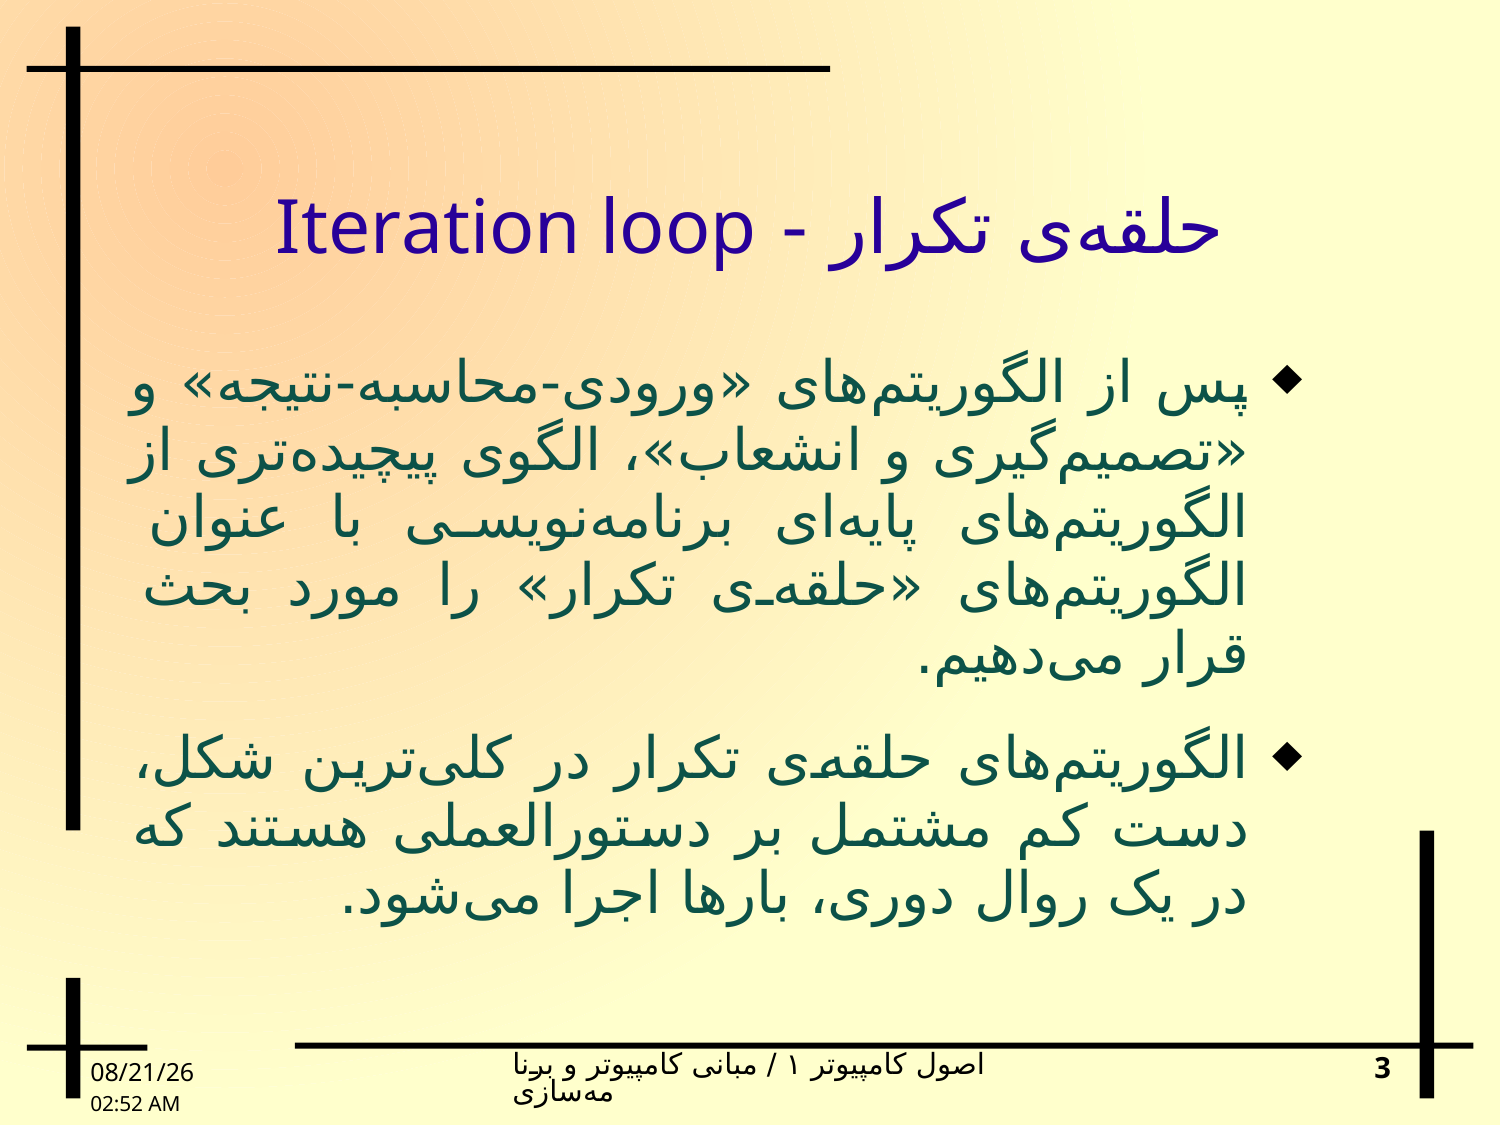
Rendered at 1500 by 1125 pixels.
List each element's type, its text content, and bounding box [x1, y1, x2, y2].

list پس از الگوریتم‌های «ورودی-محاسبه-نتیجه» و «تصمیم‌گیری و انشعاب»، الگوی پیچیده‌تری از الگوریتم‌های پایه‌ای برنامه‌نویسی با عنوان الگوریتم‌های «حلقه‌ی تکرار» را مورد بحث قرار می‌دهیم. الگوریتم‌های حلقه‌ی تکرار در کلی‌ترین شکل، دست کم مشتمل بر دستورالعملی هستند که در یک روال دوری، بارها اجرا می‌شود. [127, 348, 1373, 1024]
title حلقه‌ی تکرار - Iteration loop [109, 162, 1391, 286]
